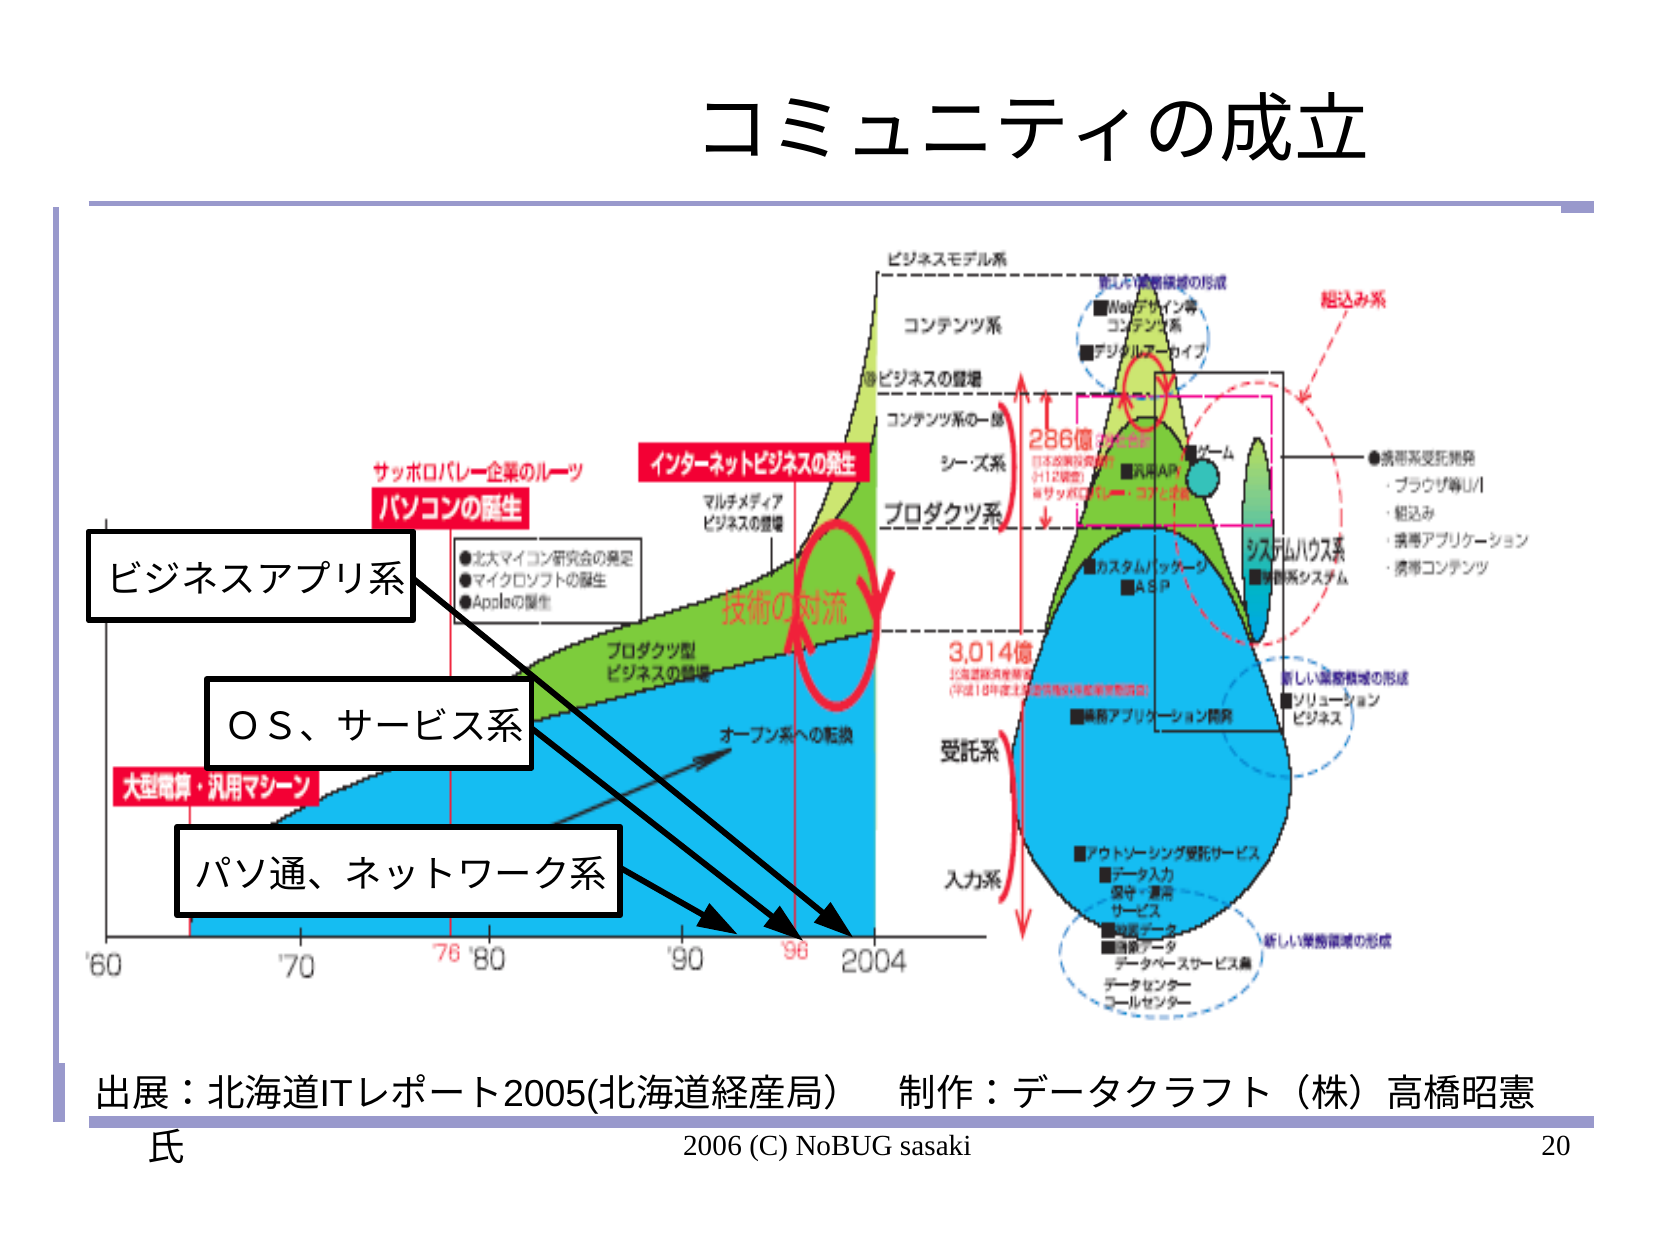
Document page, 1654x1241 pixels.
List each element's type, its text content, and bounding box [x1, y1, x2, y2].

text_box ＯＳ、サービス系 [207, 679, 803, 941]
text_box ビジネスアプリ系 [89, 531, 854, 938]
text_box パソ通、ネットワーク系 [177, 827, 620, 915]
picture [59, 206, 1561, 1063]
title コミュニティの成立 [501, 59, 1563, 187]
list 出展：北海道ITレポート2005(北海道経産局） 制作：データクラフト（株）高橋昭憲氏 [76, 1062, 1565, 1106]
